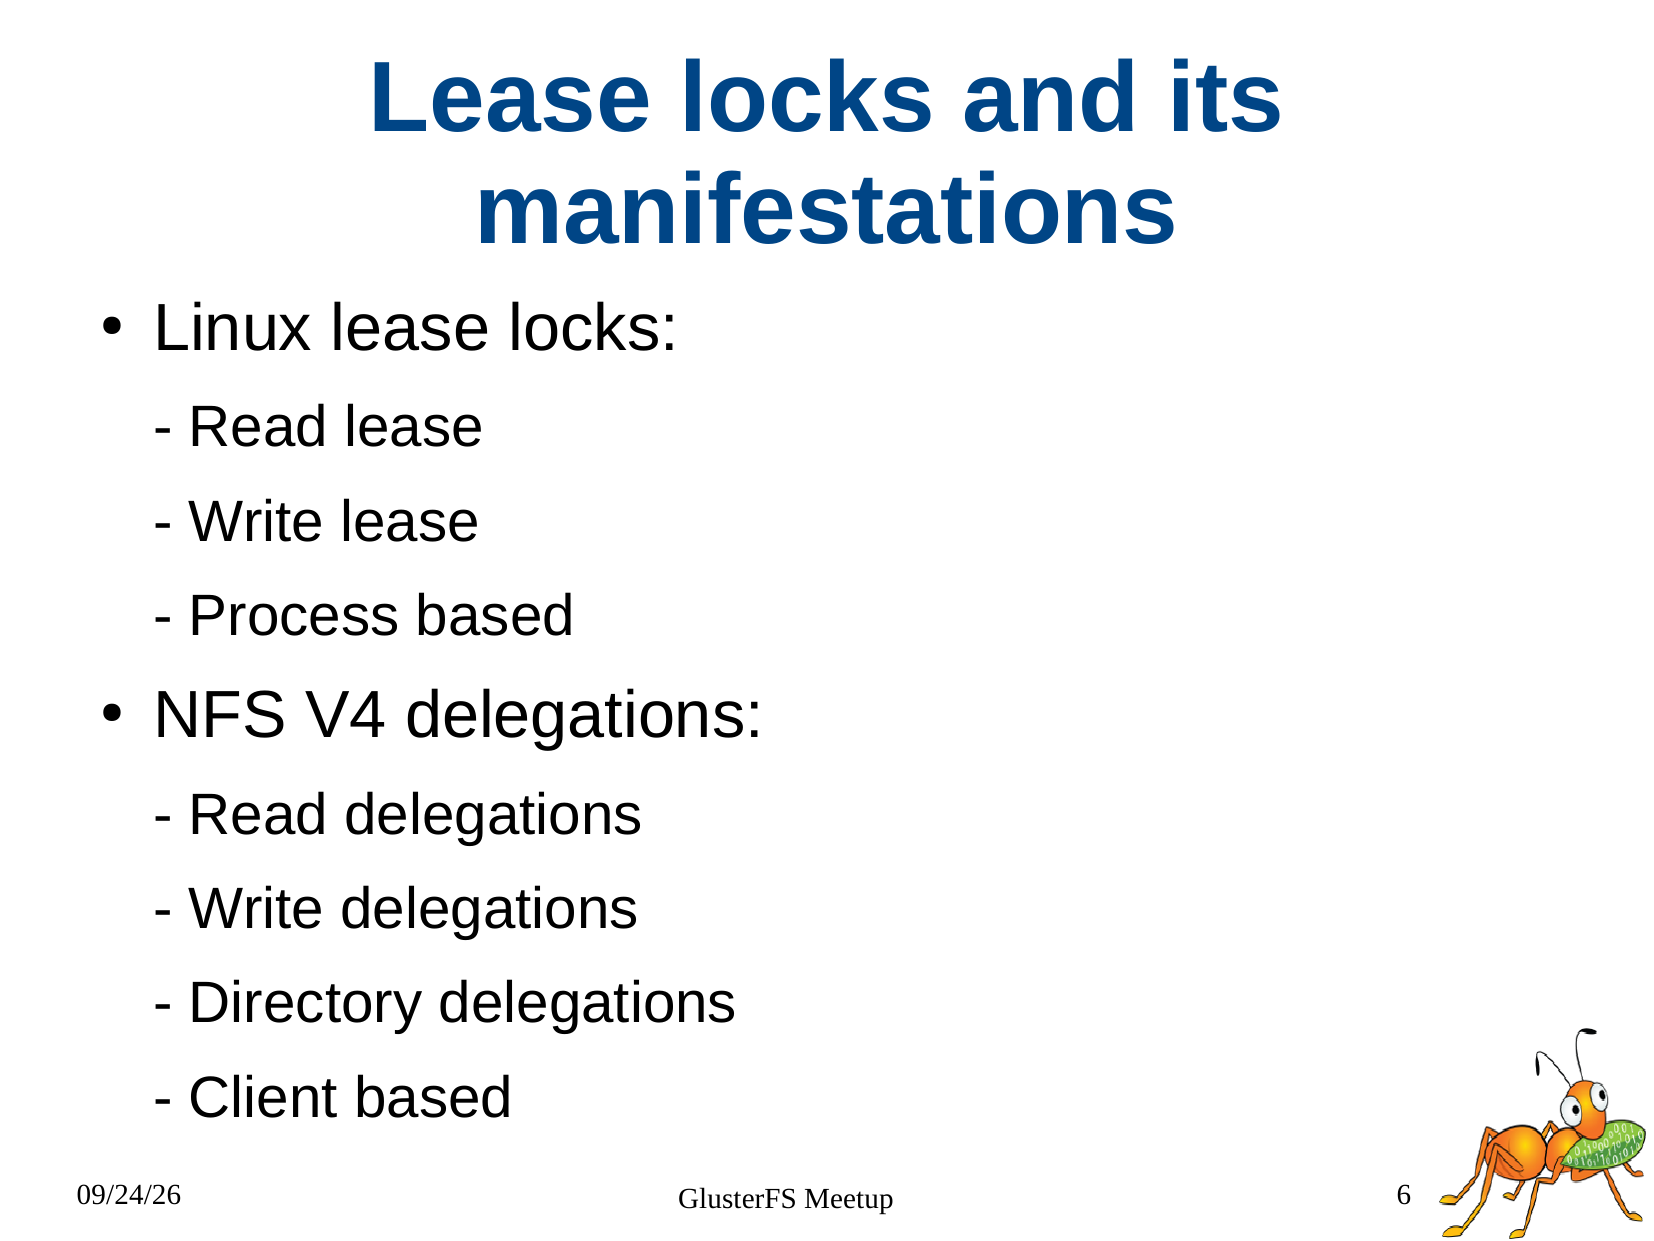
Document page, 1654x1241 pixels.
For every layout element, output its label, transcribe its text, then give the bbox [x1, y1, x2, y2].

list Linux lease locks: - Read lease - Write lease - Process based NFS V4 delegations: - Read delegations - Write delegations - Directory delegations - Client based [82, 290, 1571, 1066]
picture [1436, 1027, 1648, 1241]
title Lease locks and its manifestations [82, 41, 1571, 265]
